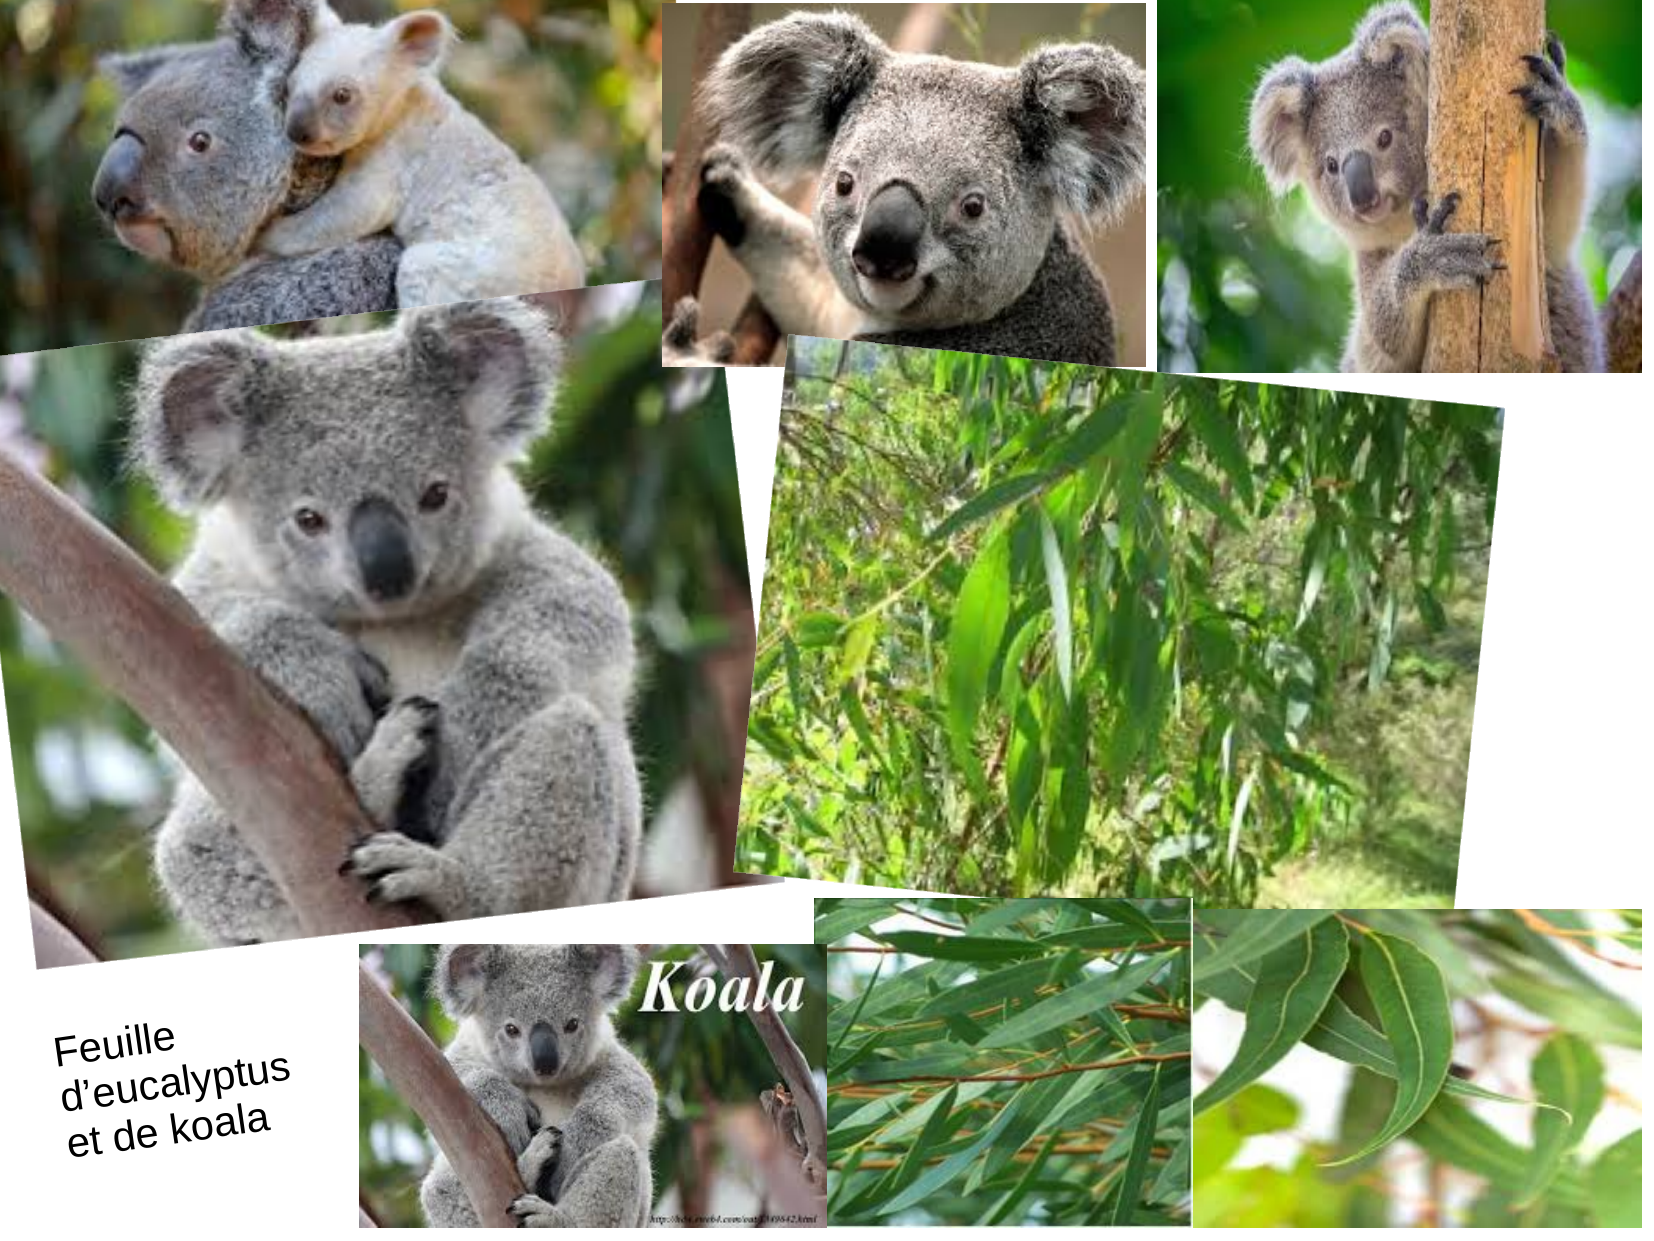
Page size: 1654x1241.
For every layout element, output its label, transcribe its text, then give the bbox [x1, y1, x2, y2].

text_box Feuille d’eucalyptus et de koala [34, 985, 332, 1219]
picture [0, 0, 1642, 1228]
